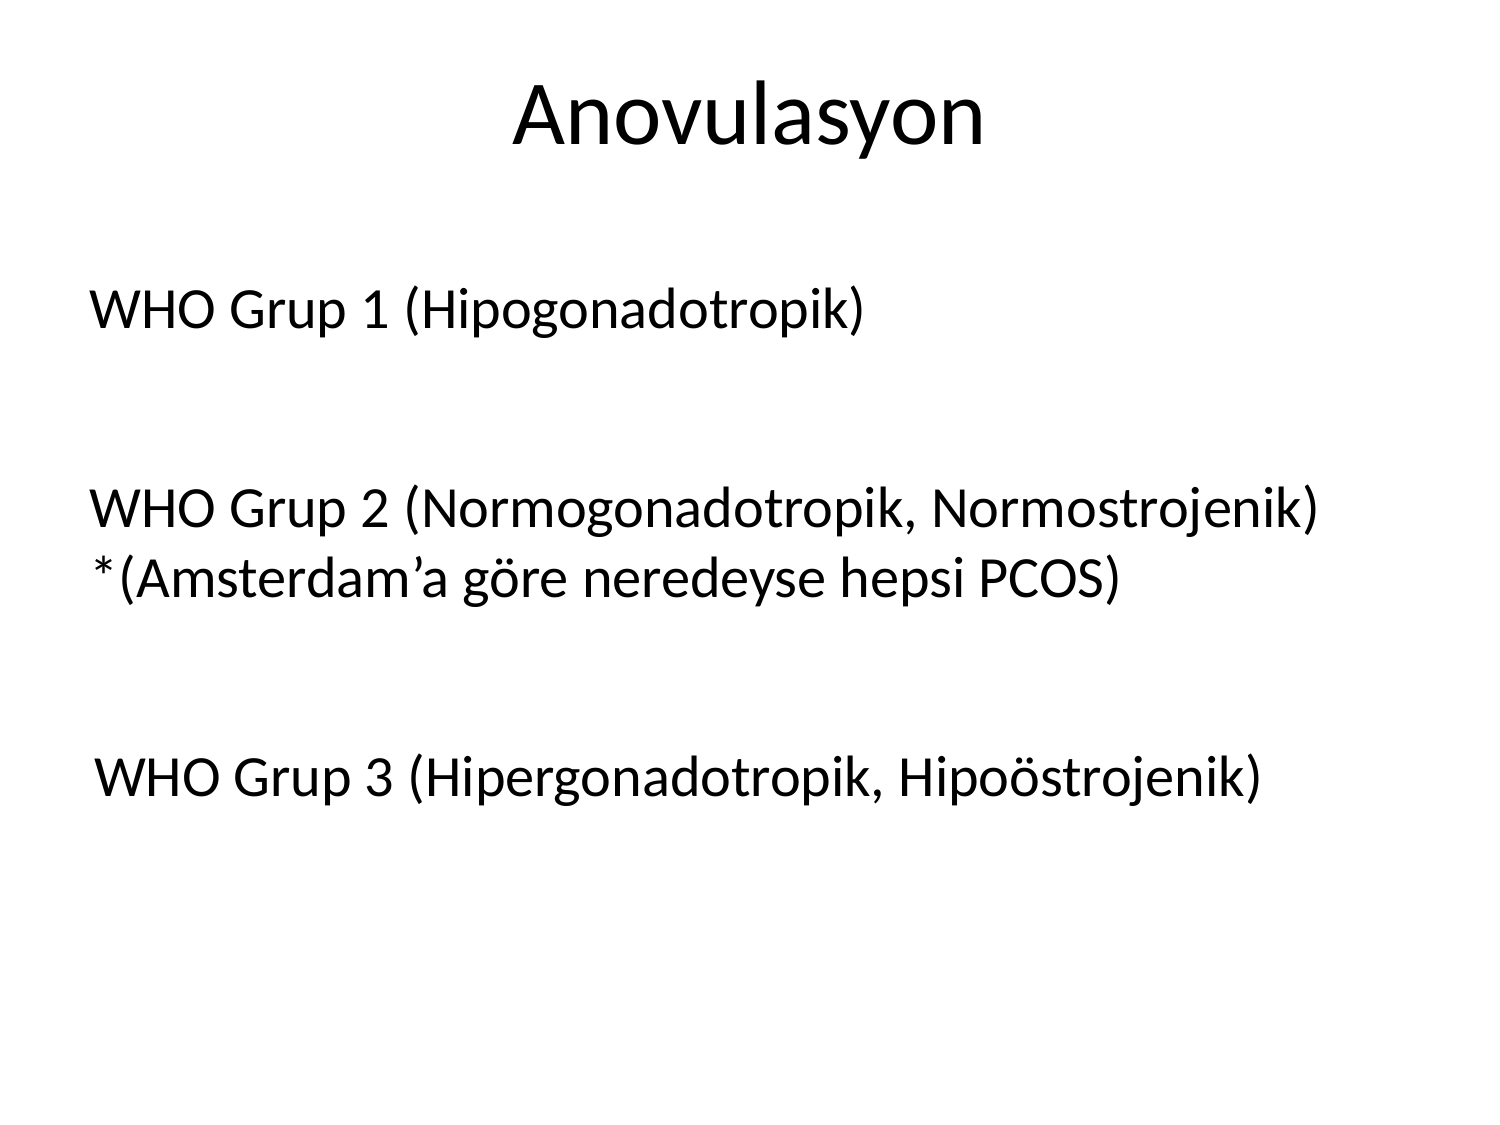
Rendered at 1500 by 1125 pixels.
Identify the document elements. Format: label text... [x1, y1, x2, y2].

list WHO Grup 1 (Hipogonadotropik) WHO Grup 2 (Normogonadotropik, Normostrojenik) *(Amsterdam’a göre neredeyse hepsi PCOS) WHO Grup 3 (Hipergonadotropik, Hipoöstrojenik) [75, 262, 1425, 1005]
title Anovulasyon [75, 45, 1425, 233]
